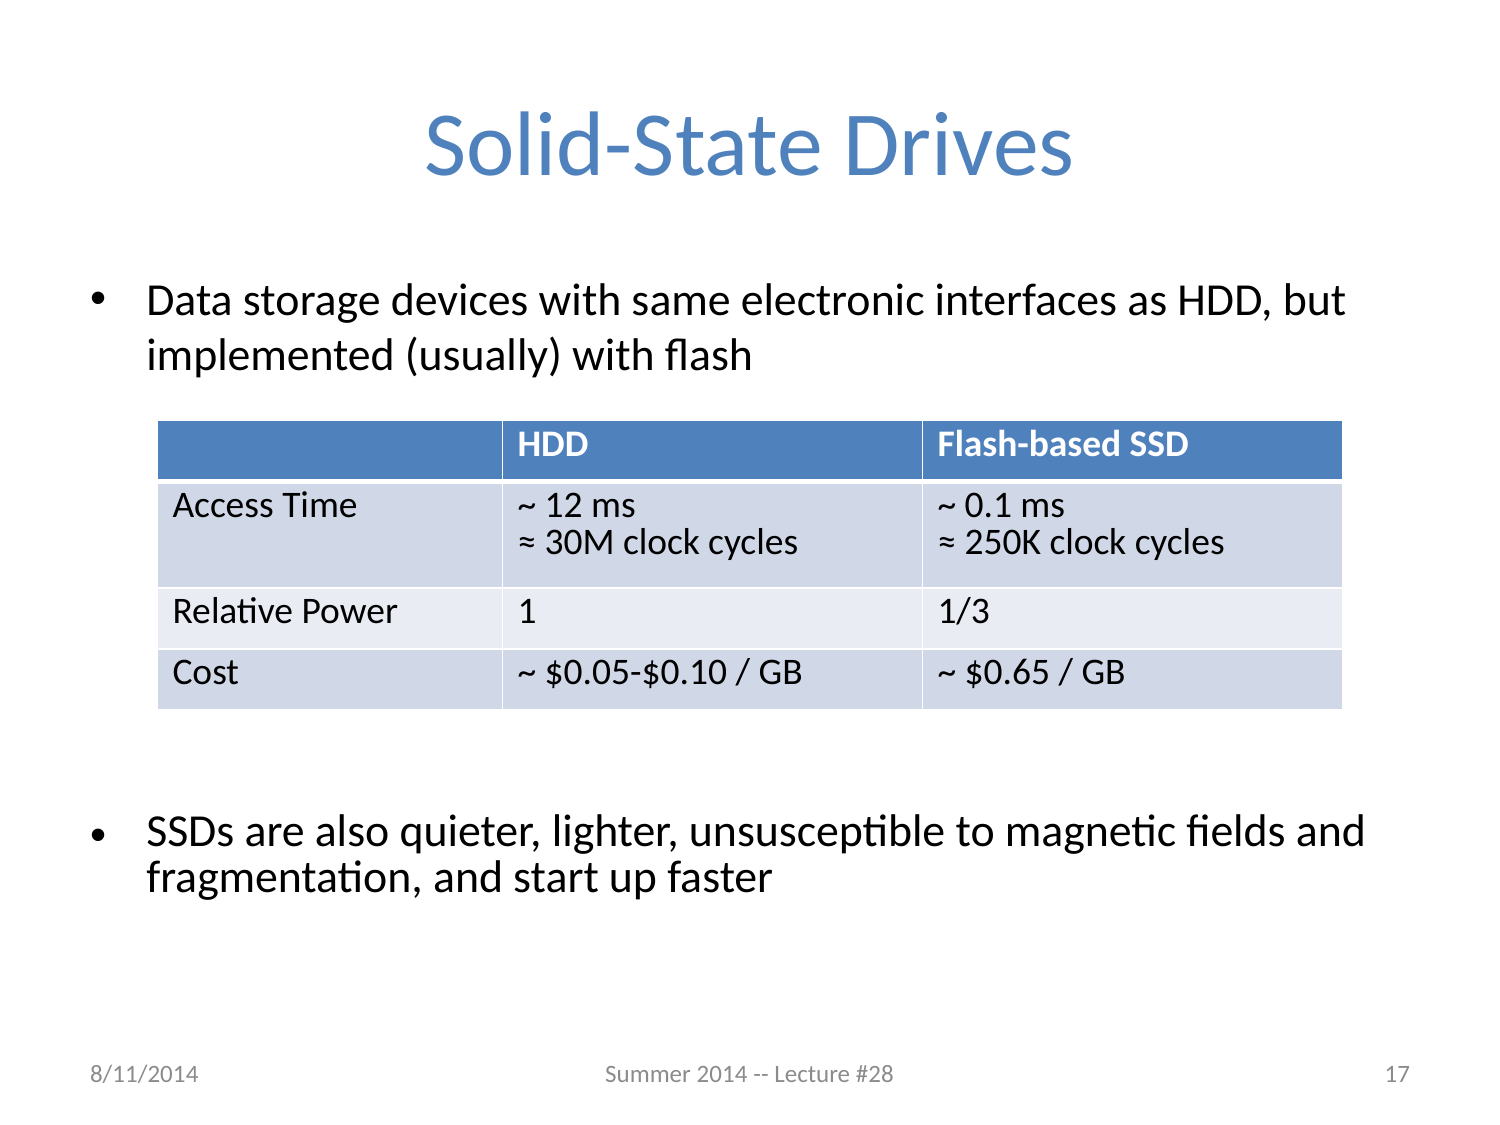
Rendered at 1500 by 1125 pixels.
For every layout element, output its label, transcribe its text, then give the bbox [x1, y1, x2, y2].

table_cell Access Time [158, 484, 502, 587]
table_cell 1 [503, 589, 922, 648]
slide_number <number> [1074, 1042, 1425, 1103]
table_cell ~ $0.05-$0.10 / GB [503, 650, 922, 709]
text_box SSDs are also quieter, lighter, unsusceptible to magnetic fields and fragmentation, and start up faster [74, 804, 1425, 1030]
list Data storage devices with same electronic interfaces as HDD, but implemented (usually) with flash [75, 262, 1425, 436]
title Solid-State Drives [75, 45, 1425, 233]
table_cell ~ 12 ms ≈ 30M clock cycles [503, 484, 922, 587]
slide_number 8/11/2014 [75, 1042, 425, 1103]
footer Summer 2014 -- Lecture #28 [512, 1042, 988, 1103]
table_cell ~ $0.65 / GB [923, 650, 1342, 709]
table_header HDD [503, 421, 922, 479]
table_header Flash-based SSD [923, 421, 1342, 479]
table_cell Relative Power [158, 589, 502, 648]
table_cell Cost [158, 650, 502, 709]
table_cell ~ 0.1 ms ≈ 250K clock cycles [923, 484, 1342, 587]
table_cell 1/3 [923, 589, 1342, 648]
table_header [158, 421, 502, 479]
